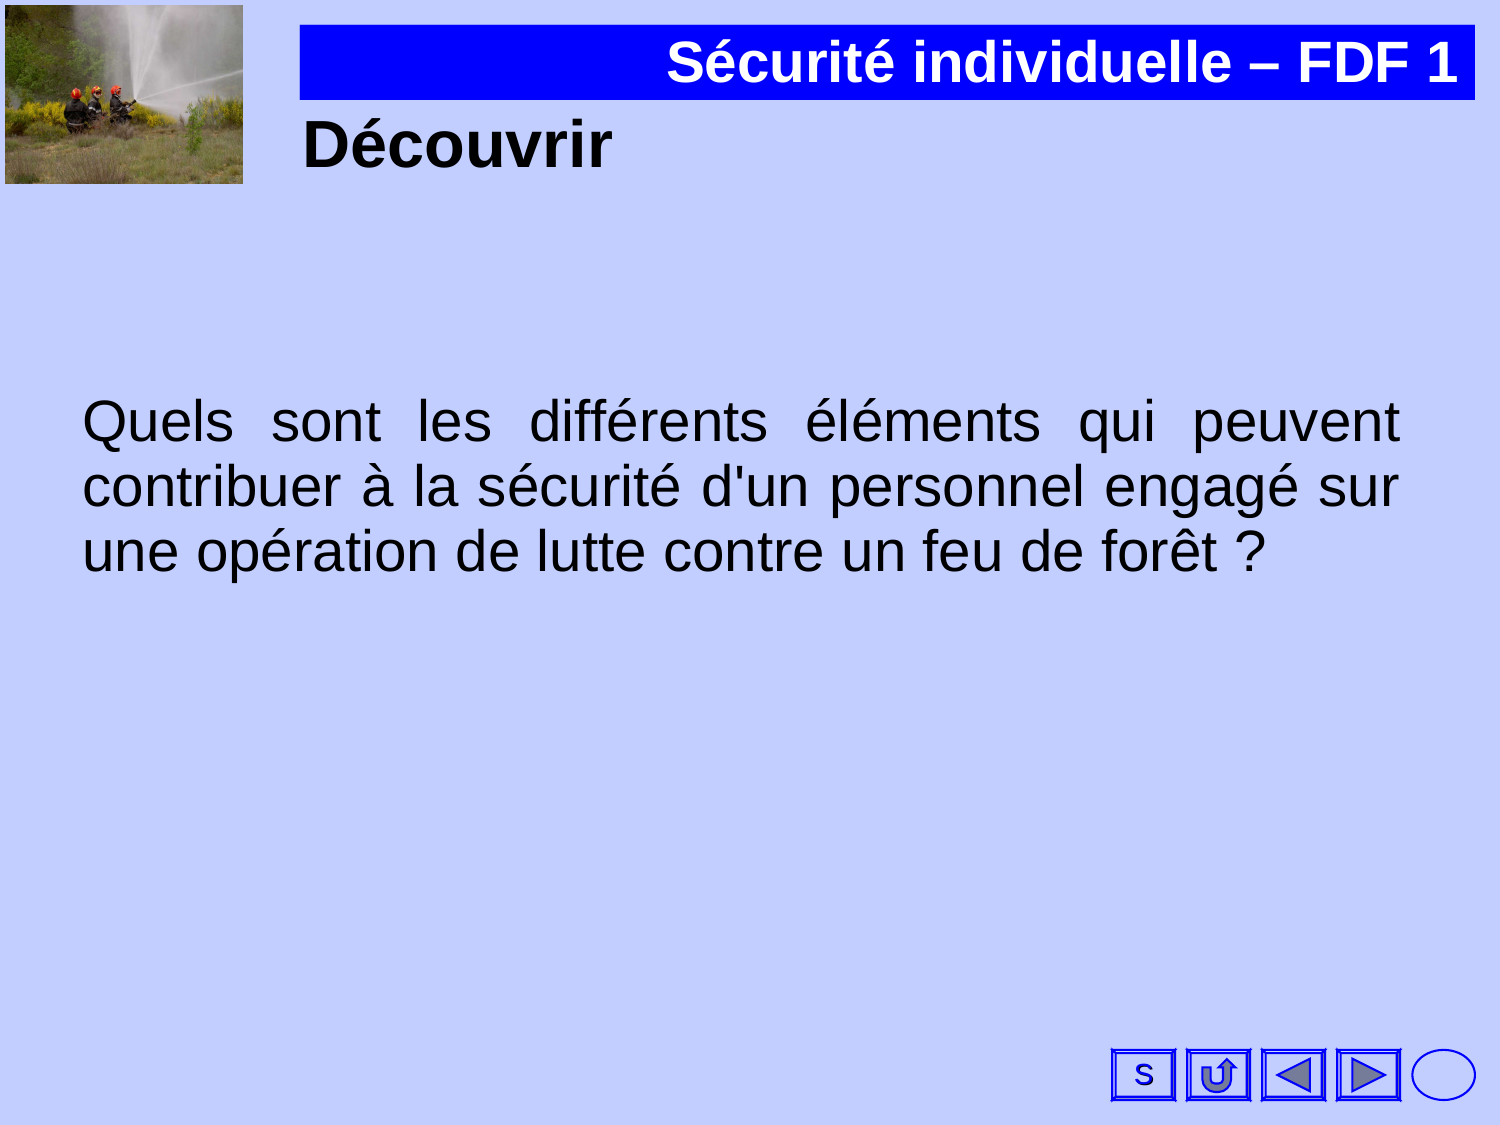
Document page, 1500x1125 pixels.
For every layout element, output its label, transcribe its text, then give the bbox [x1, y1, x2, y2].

list Quels sont les différents éléments qui peuvent contribuer à la sécurité d'un personnel engagé sur une opération de lutte contre un feu de forêt ? [67, 381, 1418, 709]
text_box Sécurité individuelle – FDF 1 [299, 24, 1475, 100]
picture [5, 5, 243, 184]
text_box [1412, 1049, 1475, 1101]
text_box Découvrir [287, 99, 629, 190]
